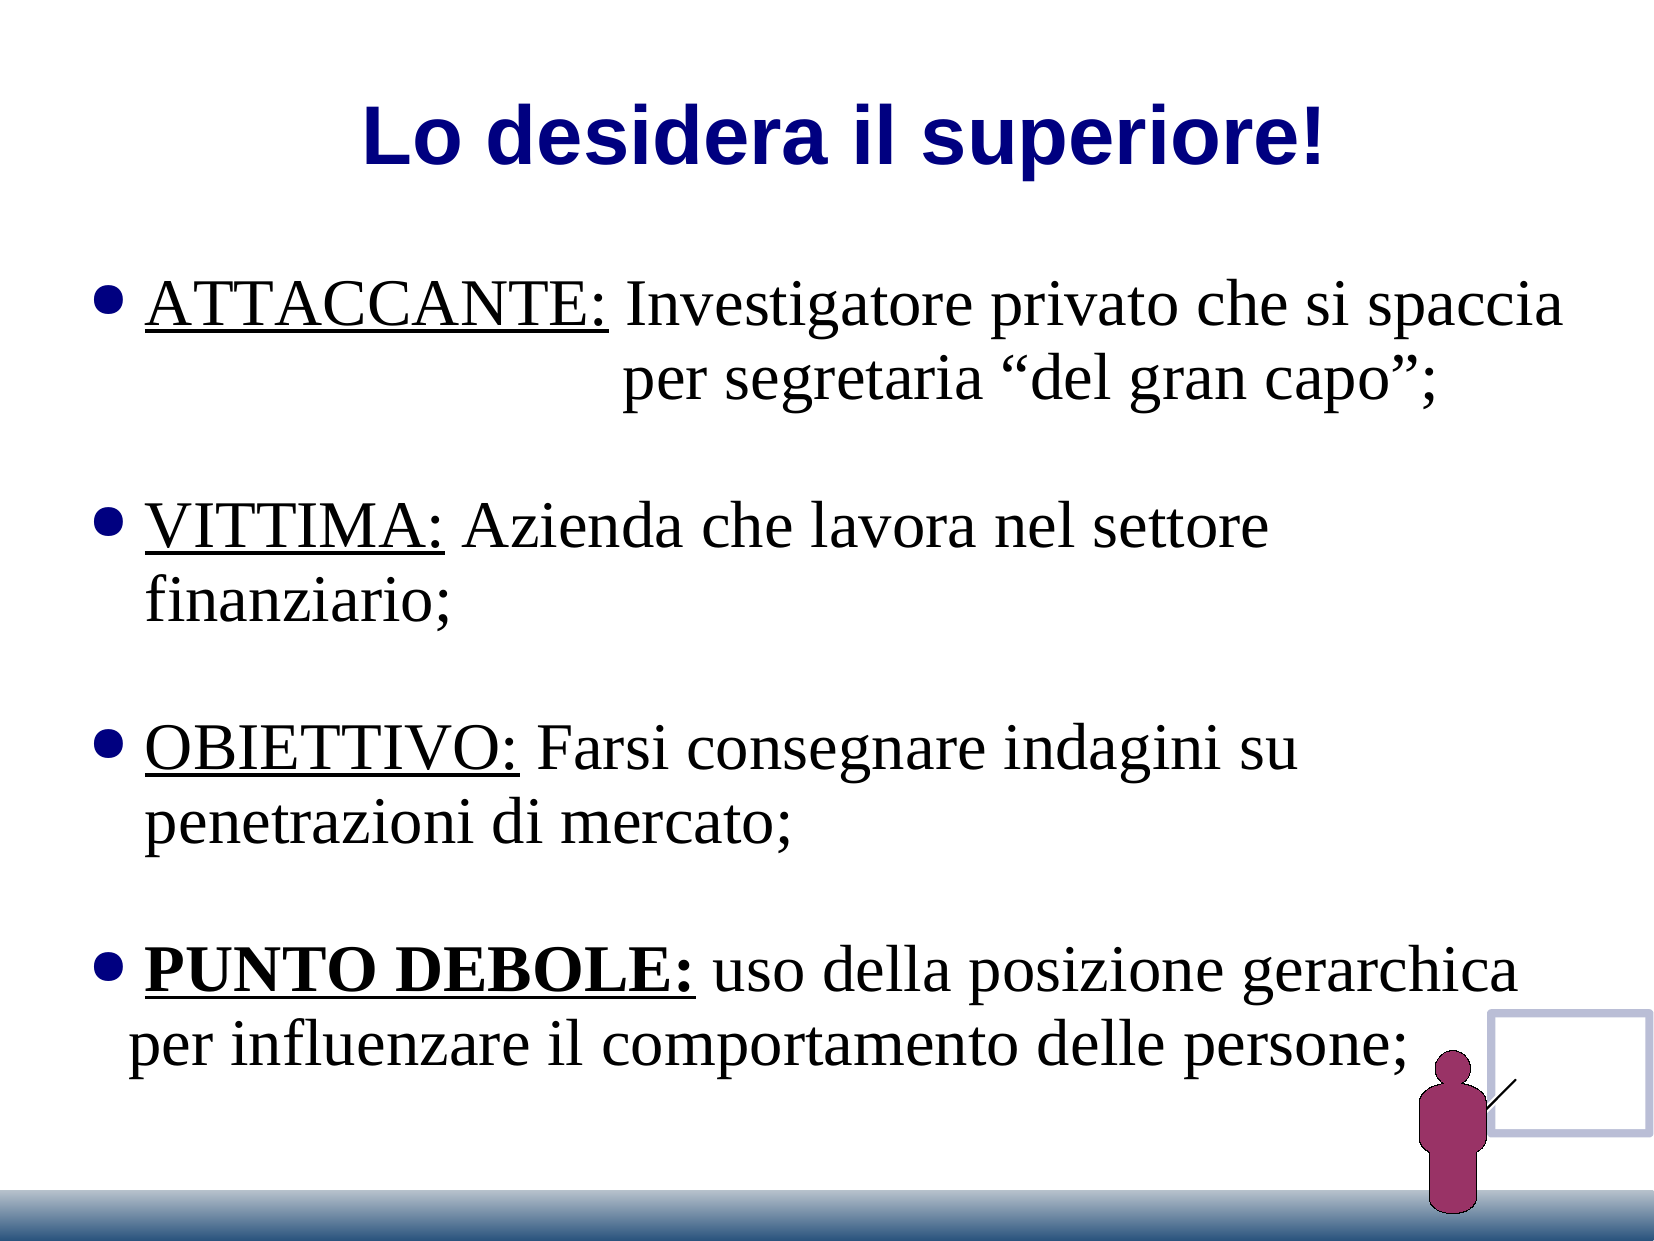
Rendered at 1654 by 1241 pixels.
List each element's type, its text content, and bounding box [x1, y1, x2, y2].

list ATTACCANTE: Investigatore privato che si spaccia per segretaria “del gran capo”; VITTIMA: Azienda che lavora nel settore finanziario; OBIETTIVO: Farsi consegnare indagini su penetrazioni di mercato; PUNTO DEBOLE: uso della posizione gerarchica per influenzare il comportamento delle persone; [88, 265, 1595, 1185]
title Lo desidera il superiore! [156, 89, 1534, 183]
